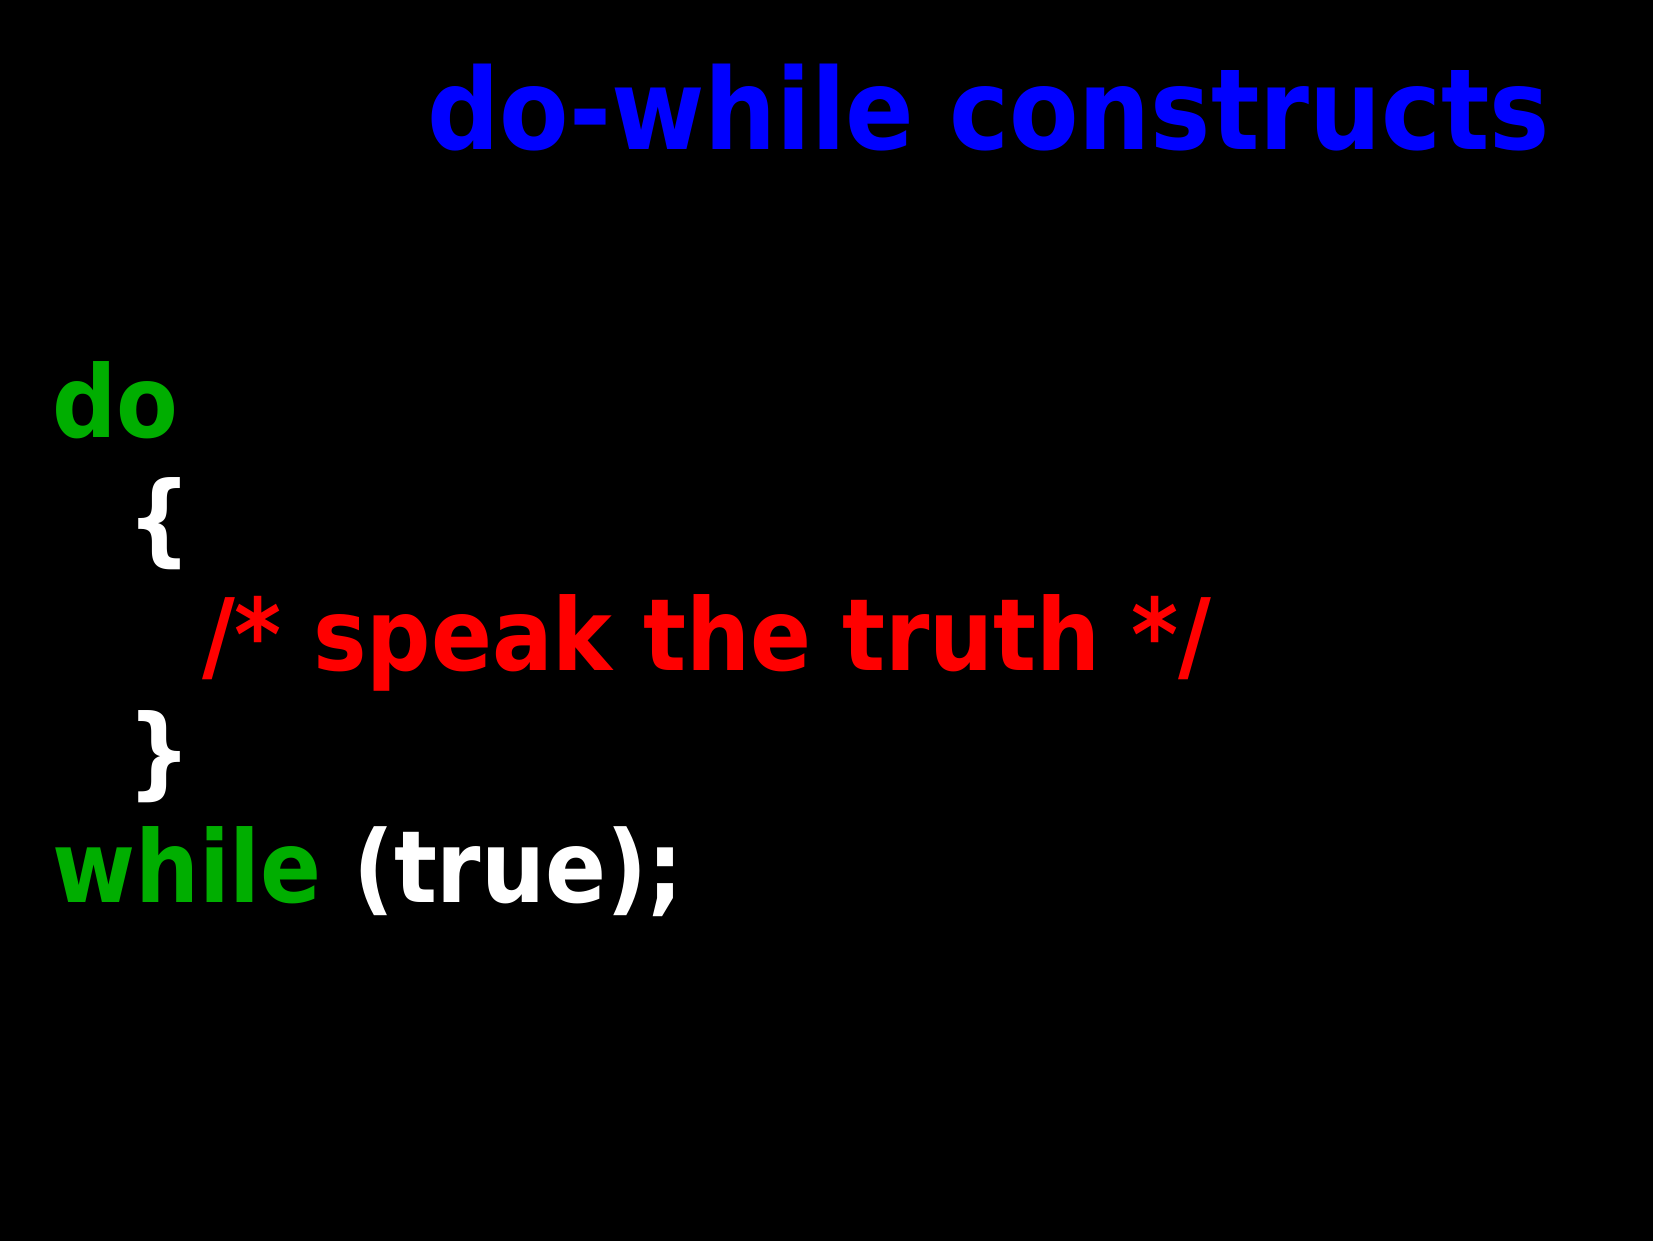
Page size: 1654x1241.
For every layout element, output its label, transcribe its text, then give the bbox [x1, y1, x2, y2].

text_box do { /* speak the truth */ } while (true); [37, 337, 1613, 1051]
text_box do-while constructs [412, 37, 1613, 184]
